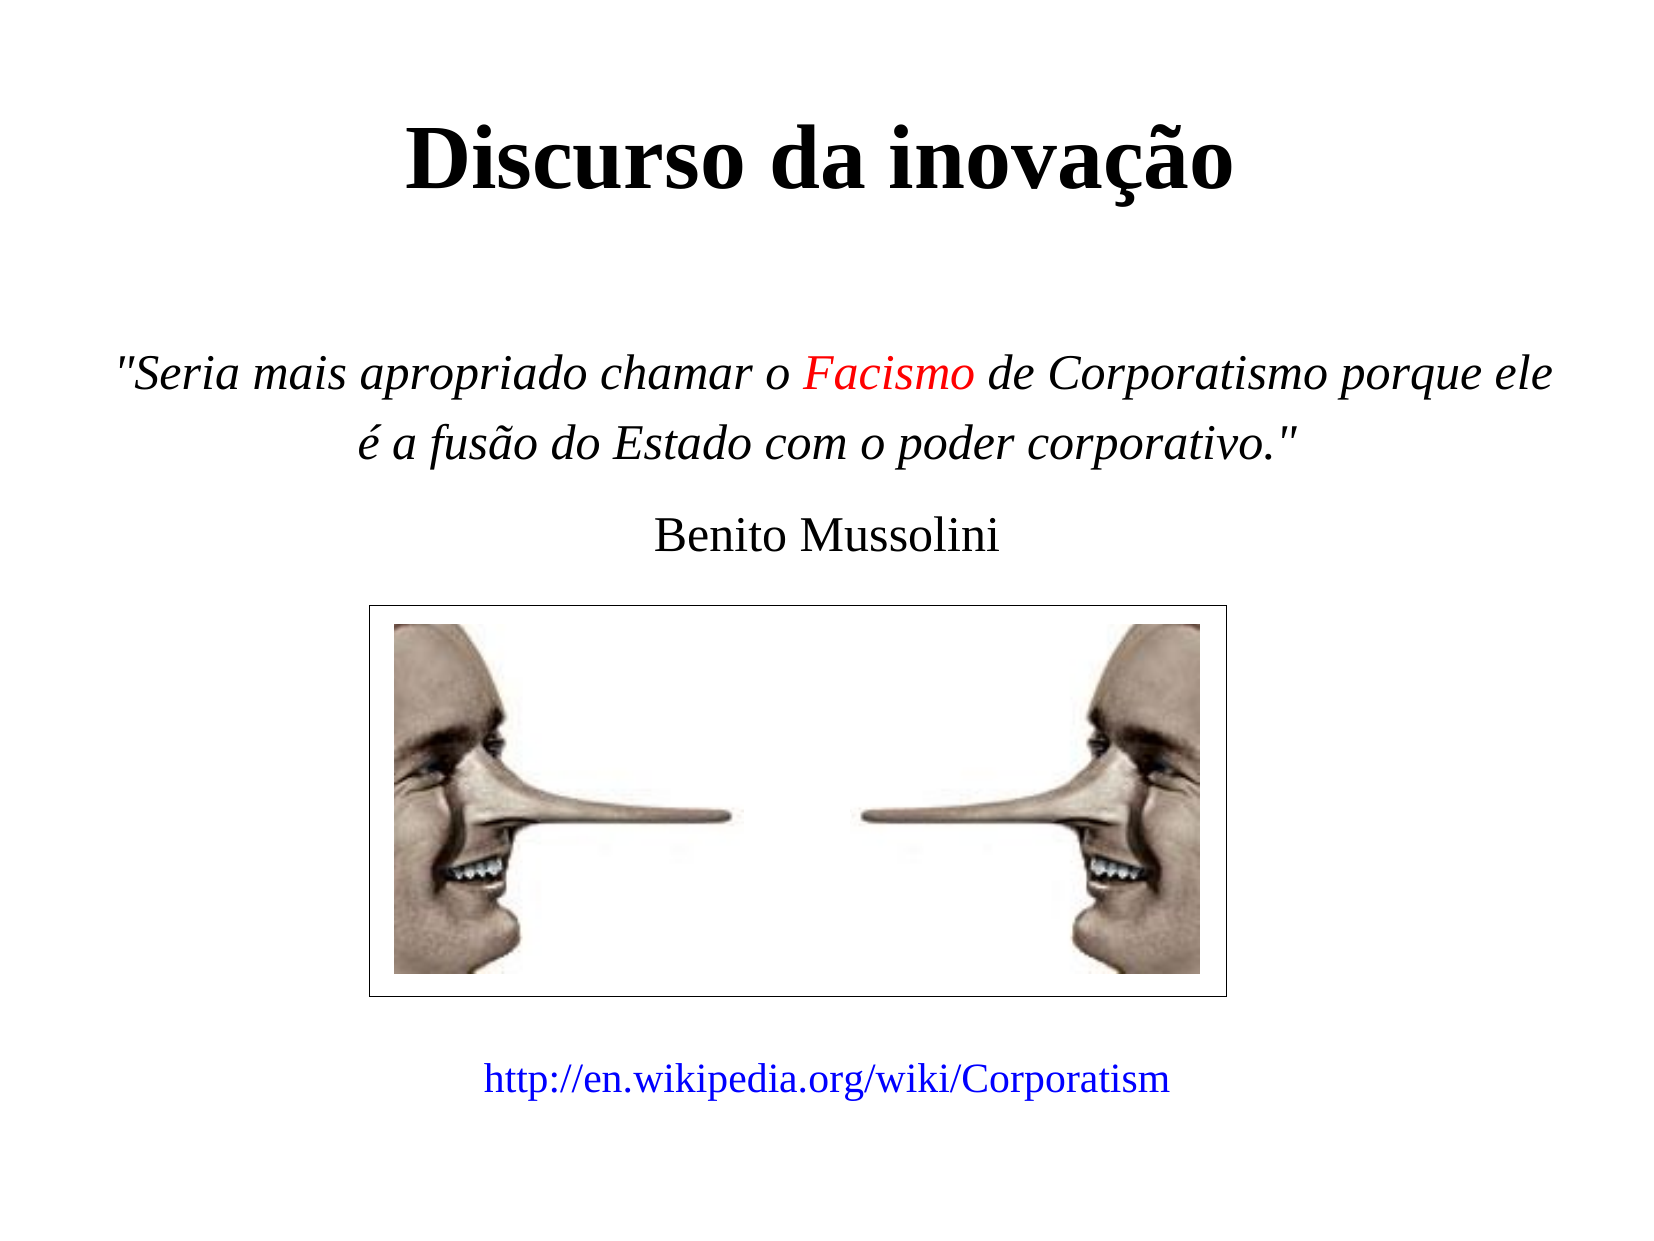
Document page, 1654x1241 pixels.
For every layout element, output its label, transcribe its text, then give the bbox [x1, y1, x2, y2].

title Discurso da inovação [22, 68, 1620, 246]
text_box "Seria mais apropriado chamar o Facismo de Corporatismo porque ele é a fusão do Estado com o poder corporativo." Benito Mussolini http://en.wikipedia.org/wiki/Corporatism [100, 252, 1567, 1102]
